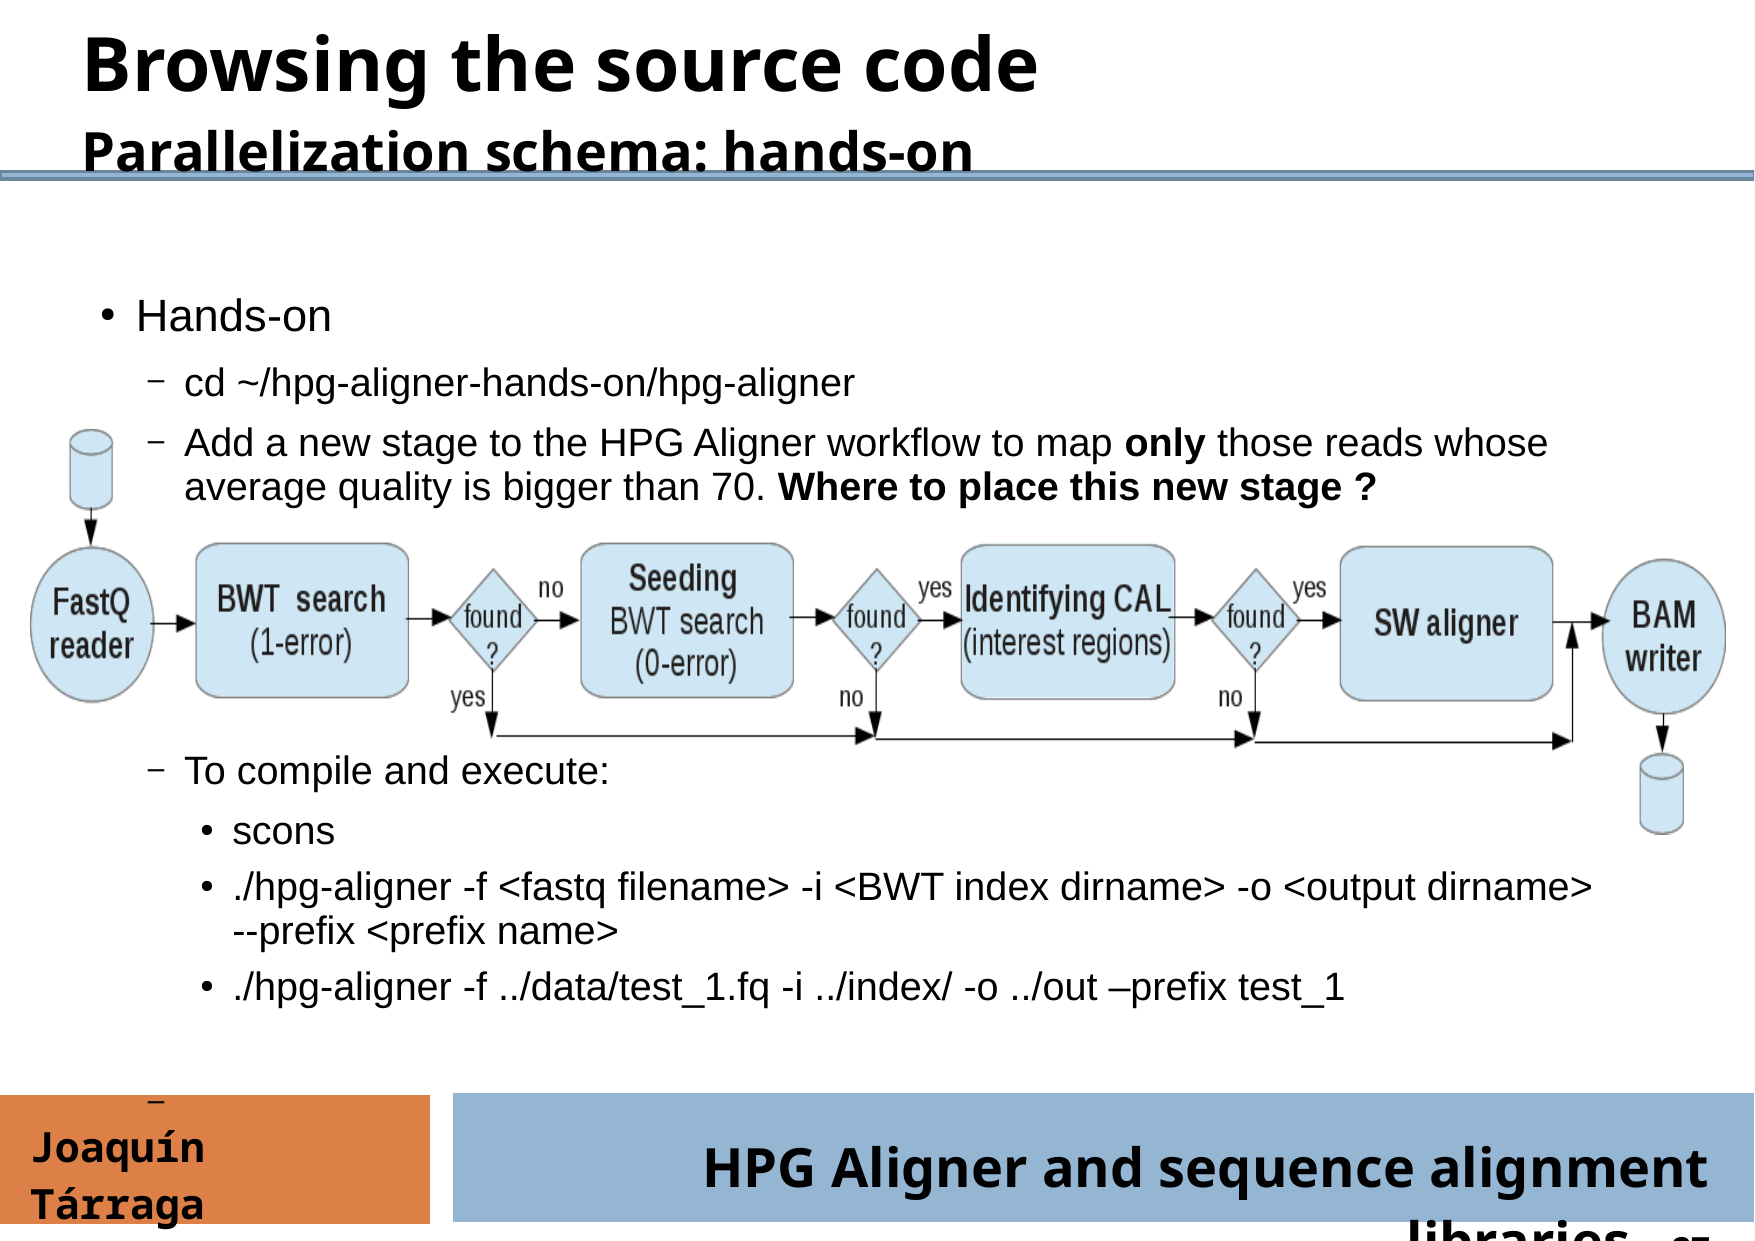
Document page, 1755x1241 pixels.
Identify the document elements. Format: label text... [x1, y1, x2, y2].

text_box HPG Aligner and sequence alignment libraries 27 [480, 1122, 1726, 1239]
list Hands-on cd ~/hpg-aligner-hands-on/hpg-aligner Add a new stage to the HPG Aligner workflow to map only those reads whose average quality is bigger than 70. Where to place this new stage ? To compile and execute: scons ./hpg-aligner -f <fastq filename> -i <BWT index dirname> -o <output dirname> --prefix <prefix name> ./hpg-aligner -f ../data/test_1.fq -i ../index/ -o ../out –prefix test_1 [87, 290, 1632, 1010]
text_box [0, 171, 1754, 179]
text_box Joaquín Tárraga jtarraga@cipf.es [15, 1110, 406, 1221]
picture [30, 429, 87, 835]
text_box Browsing the source code Parallelization schema: hands-on [67, 3, 1688, 168]
picture [1632, 429, 1726, 835]
